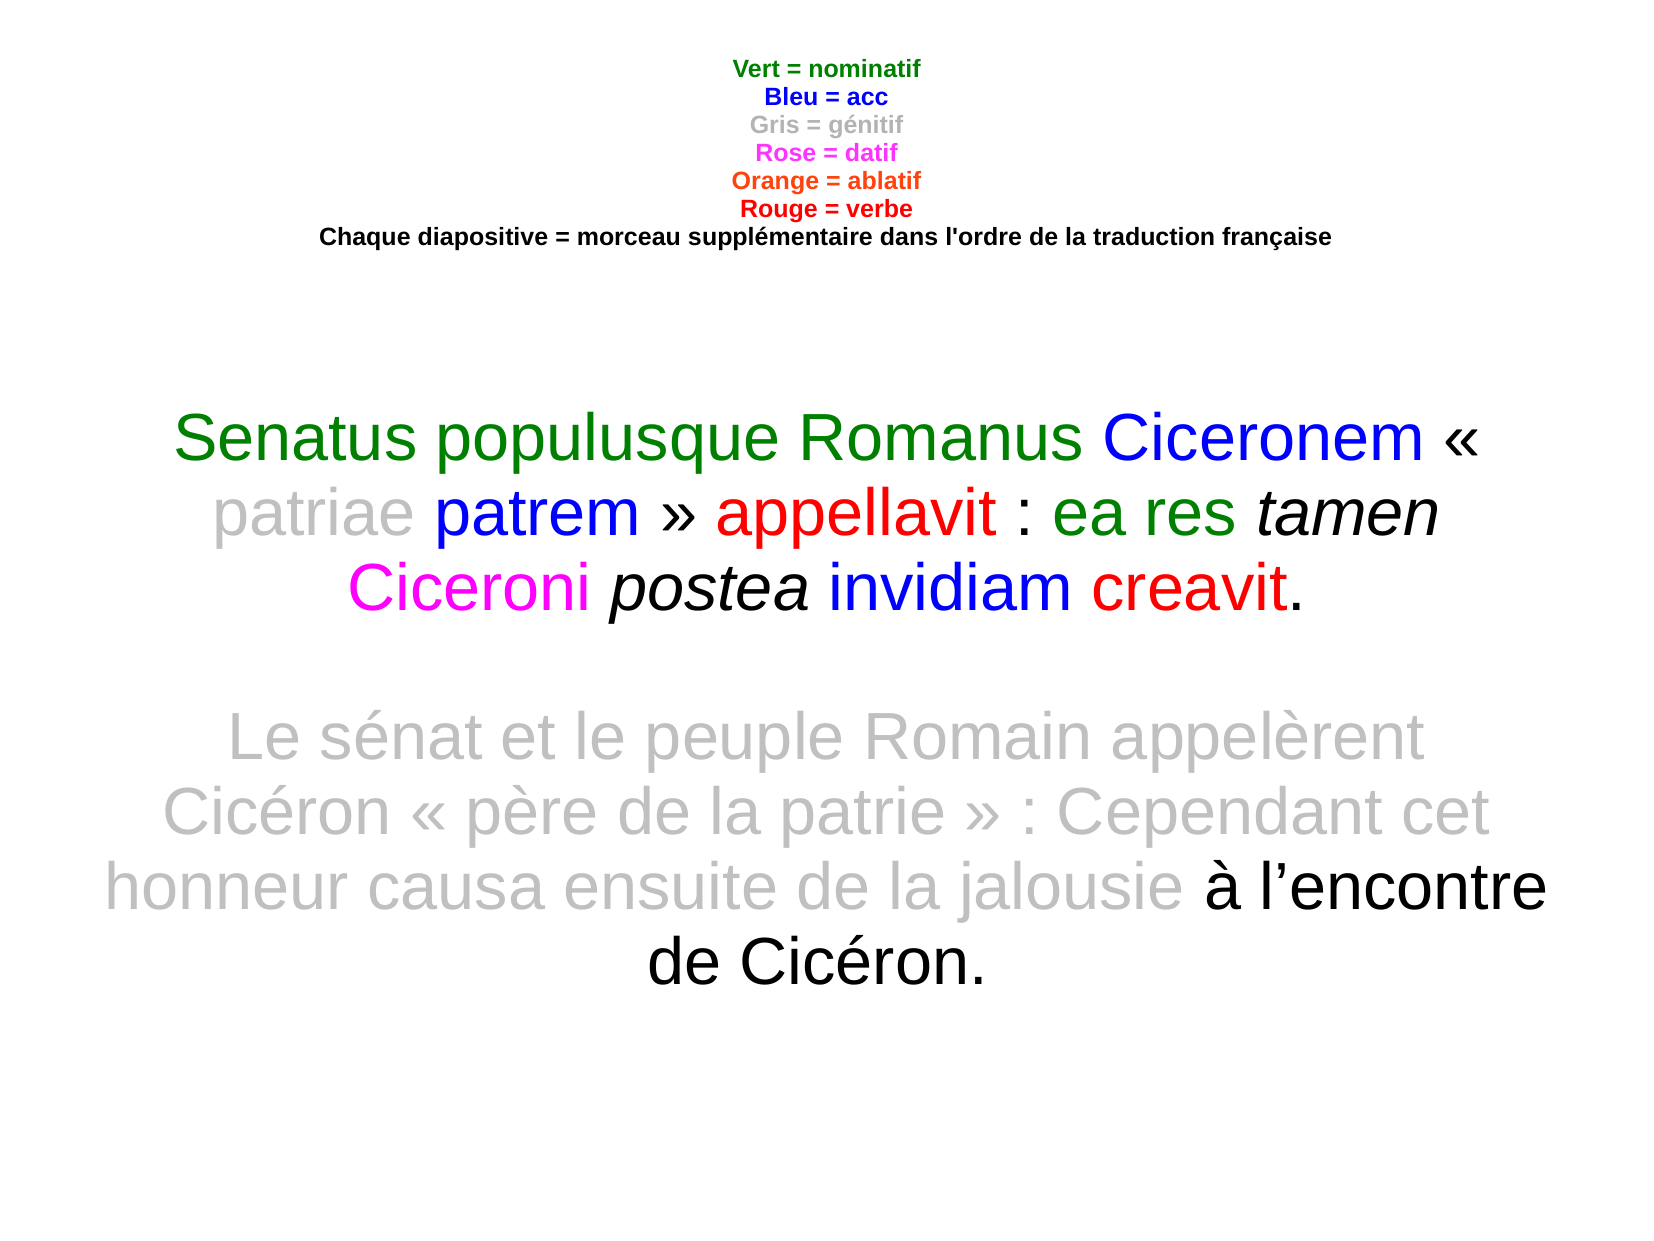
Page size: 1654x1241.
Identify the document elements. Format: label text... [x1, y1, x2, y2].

subtitle Senatus populusque Romanus Ciceronem « patriae patrem » appellavit : ea res tamen Ciceroni postea invidiam creavit. Le sénat et le peuple Romain appelèrent Cicéron « père de la patrie » : Cependant cet honneur causa ensuite de la jalousie à l’encontre de Cicéron. [82, 290, 1571, 1109]
title Vert = nominatif Bleu = acc Gris = génitif Rose = datif Orange = ablatif Rouge = verbe Chaque diapositive = morceau supplémentaire dans l'ordre de la traduction française [82, 49, 1571, 257]
